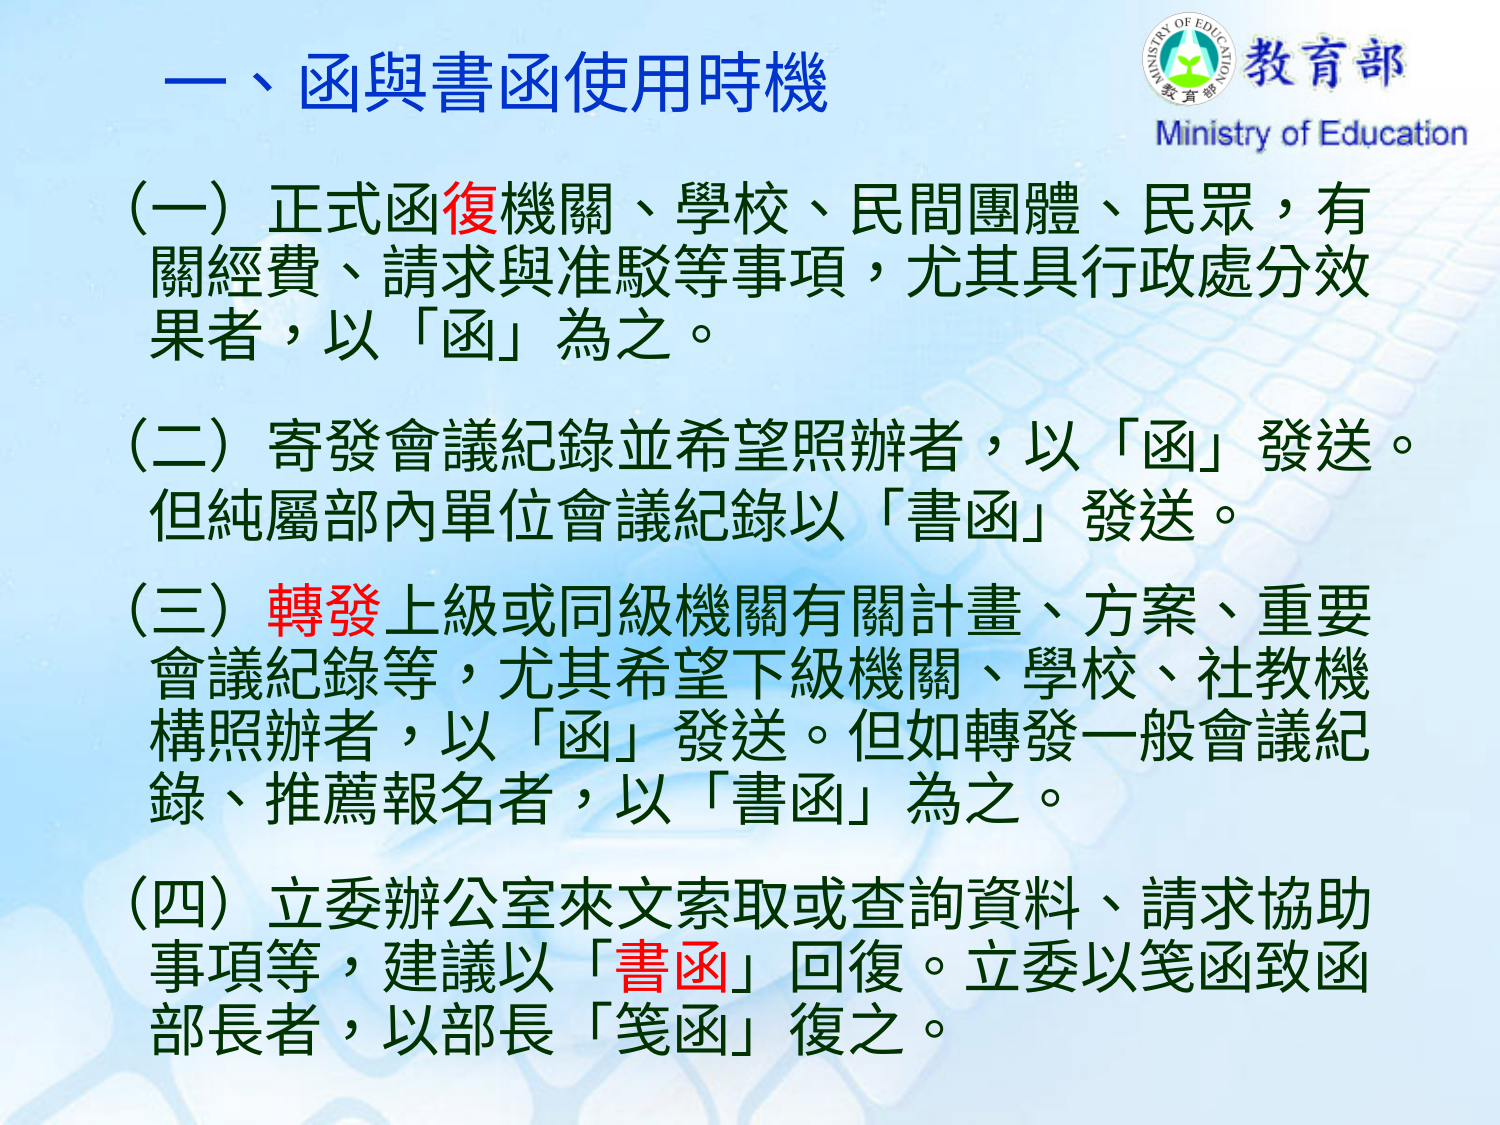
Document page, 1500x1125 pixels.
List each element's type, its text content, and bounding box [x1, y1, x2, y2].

text_box （三）轉發上級或同級機關有關計畫、方案、重要會議紀錄等，尤其希望下級機關、學校、社教機構照辦者，以「函」發送。但如轉發一般會議紀錄、推薦報名者，以「書函」為之。 （四）立委辦公室來文索取或查詢資料、請求協助事項等，建議以「書函」回復。立委以笺函致函部長者，以部長「笺函」復之。 [77, 574, 1389, 1094]
text_box 一、函與書函使用時機 [148, 43, 910, 143]
text_box （一）正式函復機關、學校、民間團體、民眾，有關經費、請求與准駁等事項，尤其具行政處分效果者，以「函」為之。 （二）寄發會議紀錄並希望照辦者，以「函」發送。但純屬部內單位會議紀錄以「書函」發送。 [77, 173, 1389, 574]
text_box [1012, 50, 1463, 126]
list [50, 99, 1263, 526]
